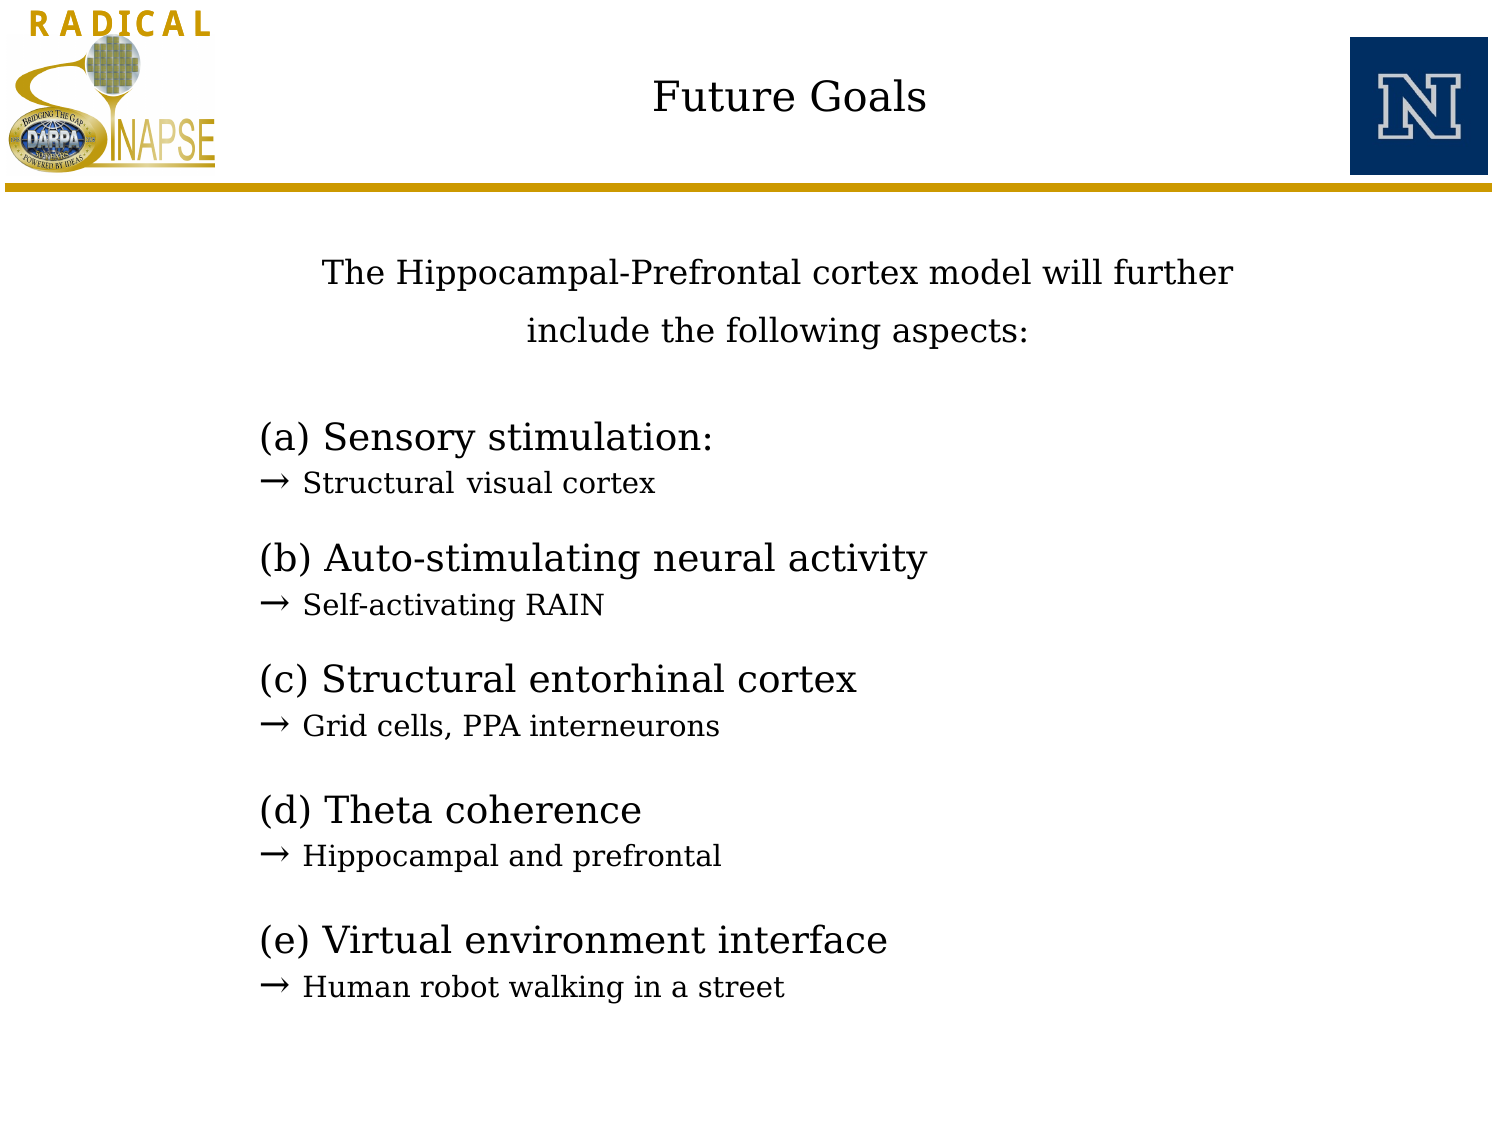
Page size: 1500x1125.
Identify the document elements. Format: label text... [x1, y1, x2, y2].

text_box Future Goals [637, 62, 943, 128]
picture [1350, 37, 1488, 175]
text_box The Hippocampal-Prefrontal cortex model will further include the following aspects: (a) Sensory stimulation: → Structural visual cortex (b) Auto-stimulating neural activity → Self-activating RAIN (c) Structural entorhinal cortex → Grid cells, PPA interneurons (d) Theta coherence → Hippocampal and prefrontal (e) Virtual environment interface → Human robot walking in a street [187, 227, 1313, 1088]
